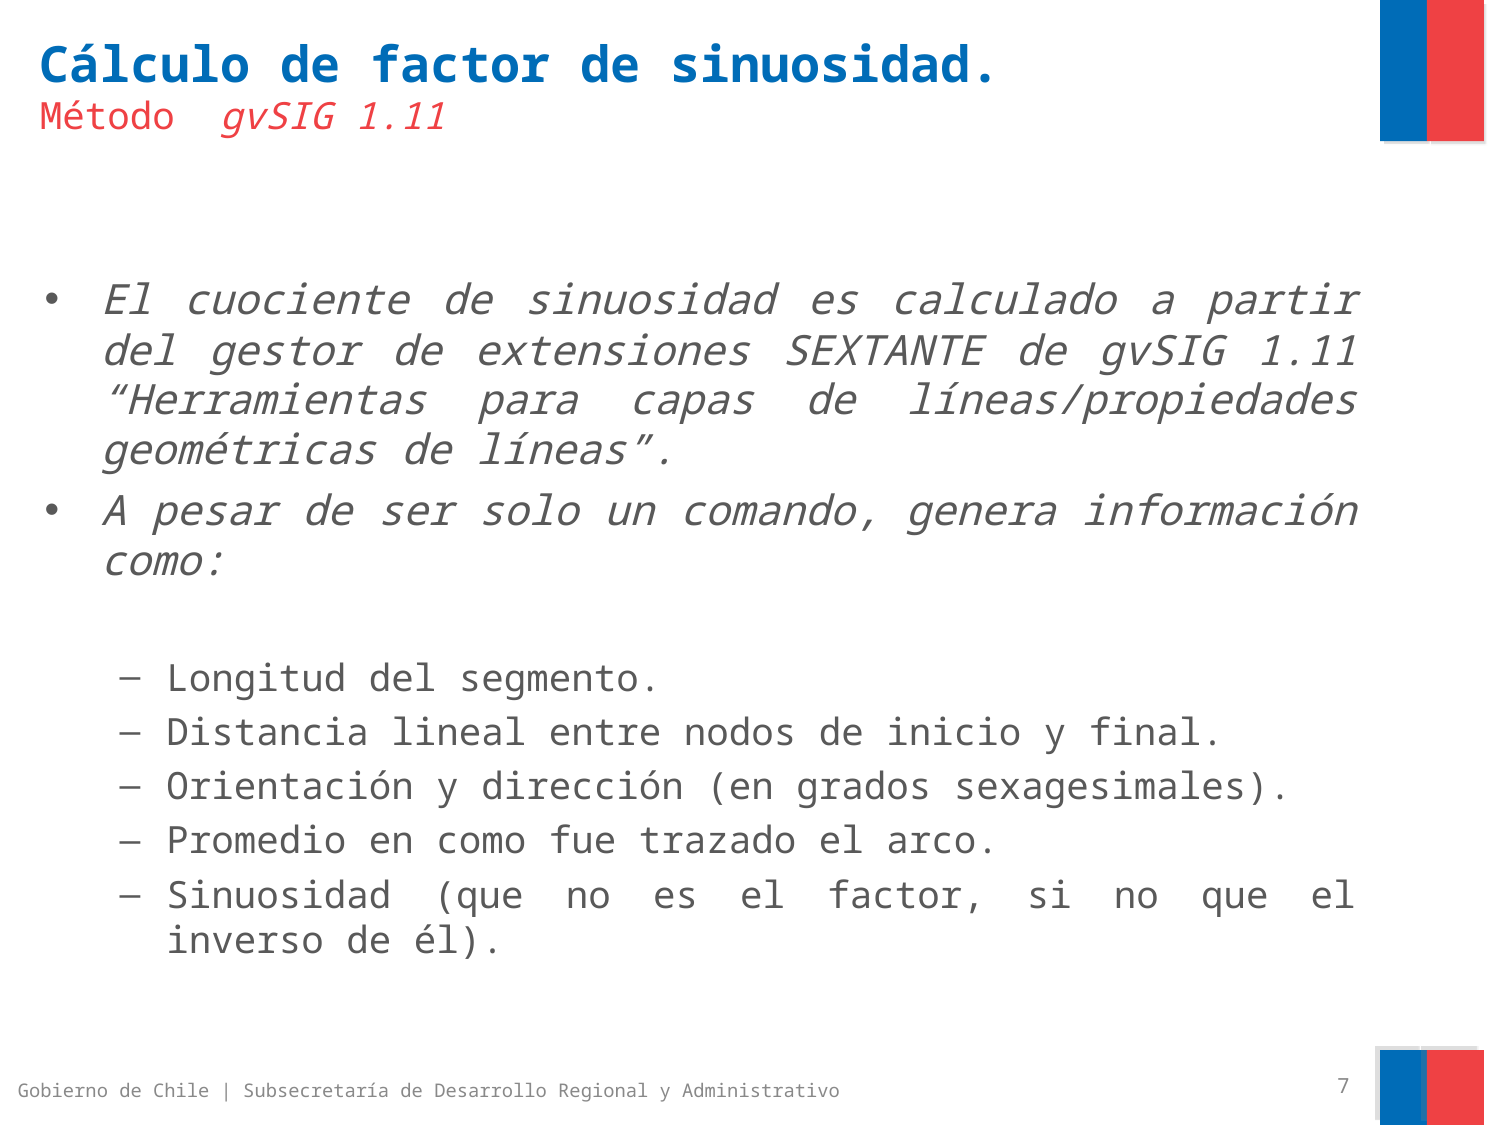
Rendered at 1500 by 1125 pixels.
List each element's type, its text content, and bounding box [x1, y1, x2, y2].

text_box <número> [1014, 1070, 1365, 1103]
list El cuociente de sinuosidad es calculado a partir del gestor de extensiones SEXTANTE de gvSIG 1.11 “Herramientas para capas de líneas/propiedades geométricas de líneas”. A pesar de ser solo un comando, genera información como: Longitud del segmento. Distancia lineal entre nodos de inicio y final. Orientación y dirección (en grados sexagesimales). Promedio en como fue trazado el arco. Sinuosidad (que no es el factor, si no que el inverso de él). [29, 265, 1371, 983]
title Cálculo de factor de sinuosidad. Método gvSIG 1.11 [24, 24, 1365, 213]
text_box Gobierno de Chile | Subsecretaría de Desarrollo Regional y Administrativo [3, 1070, 976, 1112]
